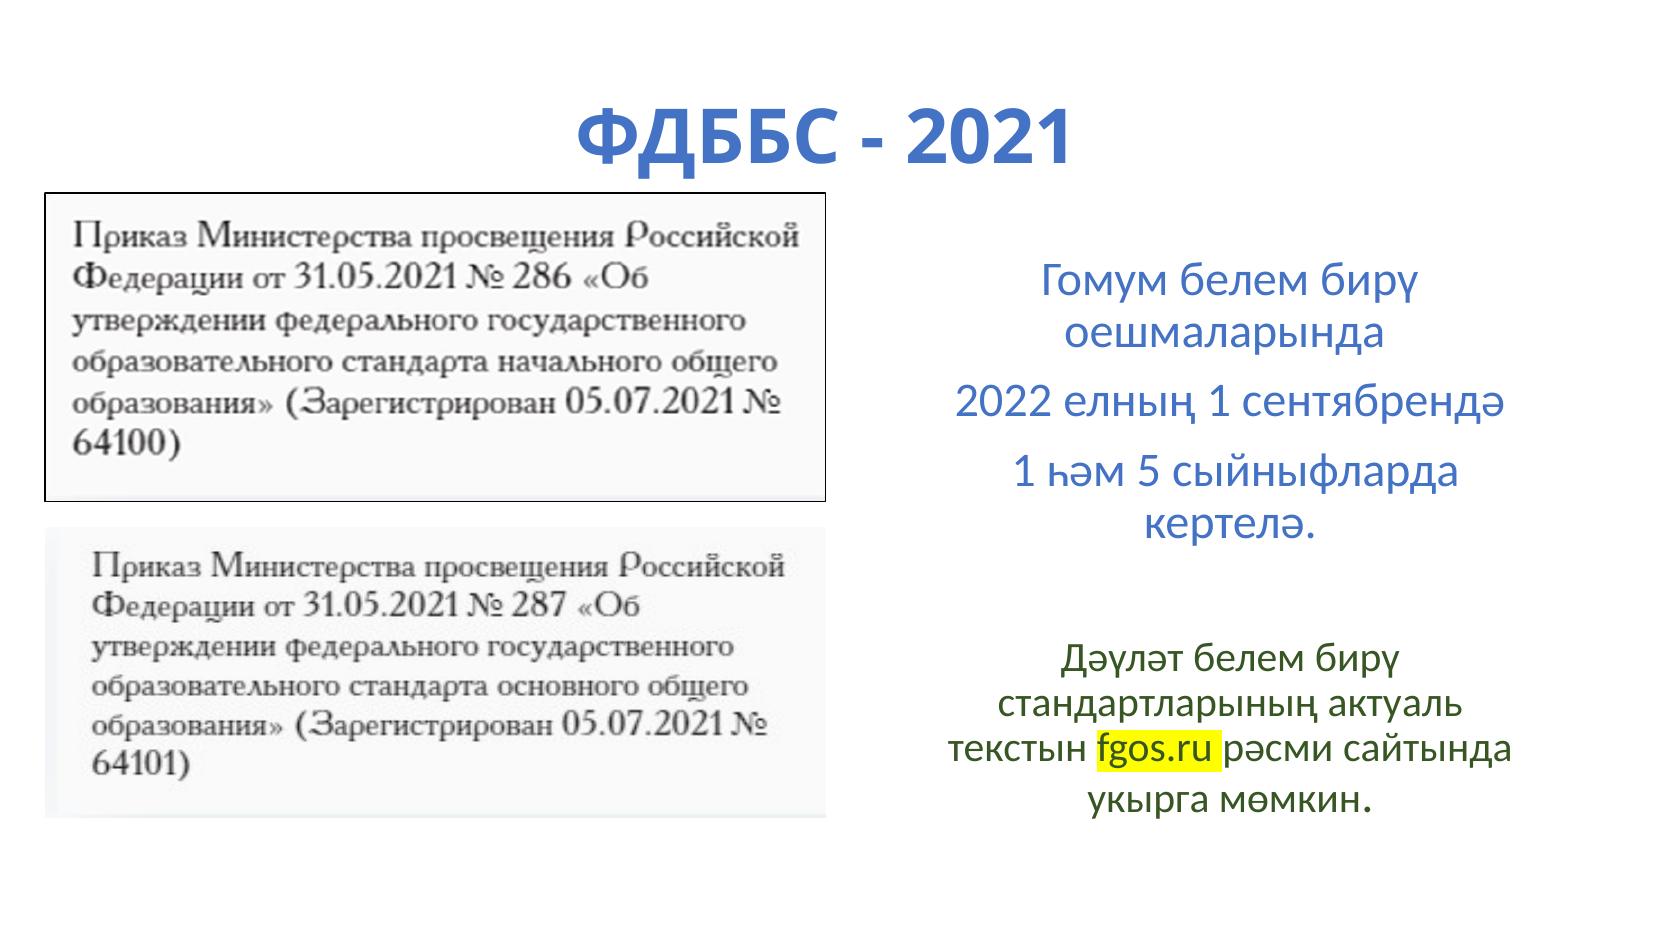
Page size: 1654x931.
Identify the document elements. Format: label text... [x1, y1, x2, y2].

picture [44, 192, 826, 502]
picture [45, 527, 826, 818]
text_box ФДББС - 2021 [114, 49, 1540, 229]
text_box Гомум белем бирү оешмаларында 2022 елның 1 сентябрендә 1 һәм 5 сыйныфларда кертелә. Дәүләт белем бирү стандартларының актуаль текстын fgos.ru рәсми сайтында укырга мөмкин. [921, 248, 1540, 838]
